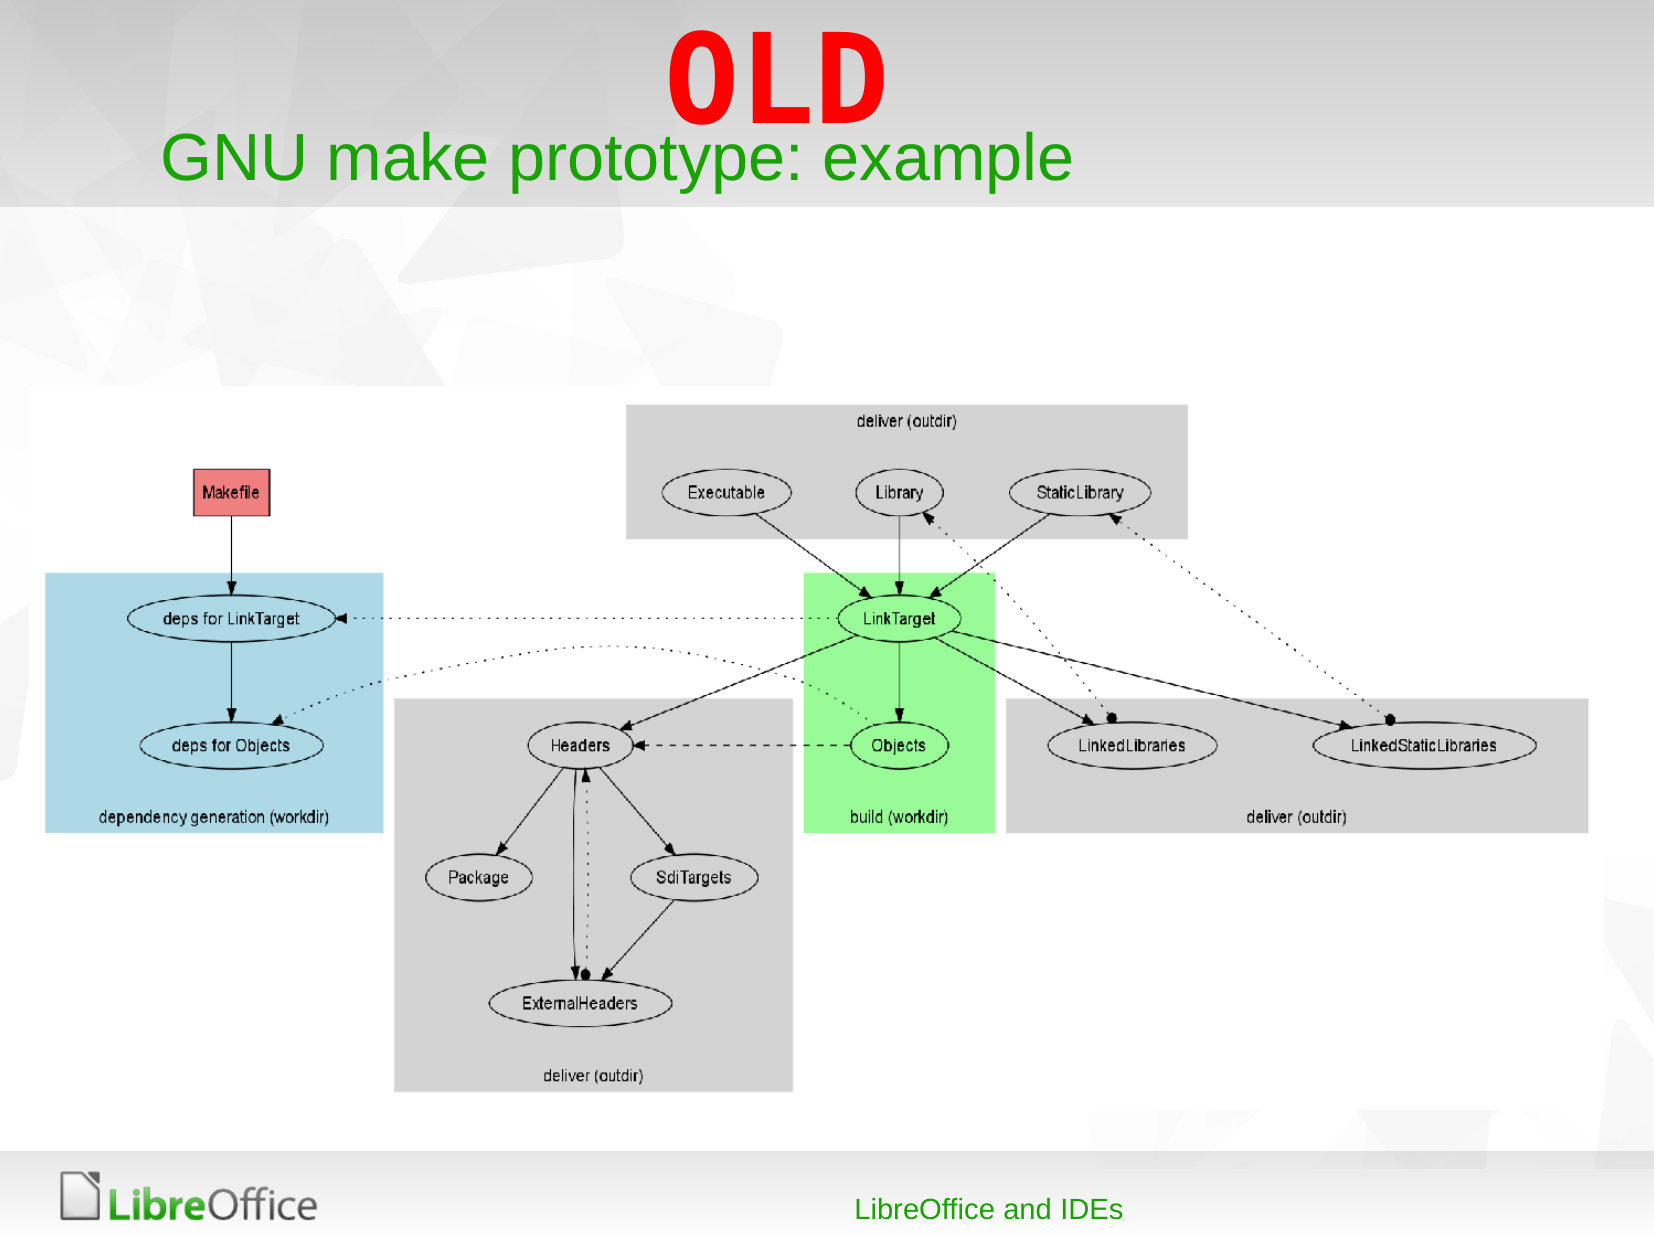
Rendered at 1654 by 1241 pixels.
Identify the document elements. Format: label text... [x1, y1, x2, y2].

title GNU make prototype: example [160, 74, 1530, 242]
picture [0, 0, 1654, 1169]
text_box OLD [649, 0, 945, 161]
picture [41, 1152, 337, 1240]
